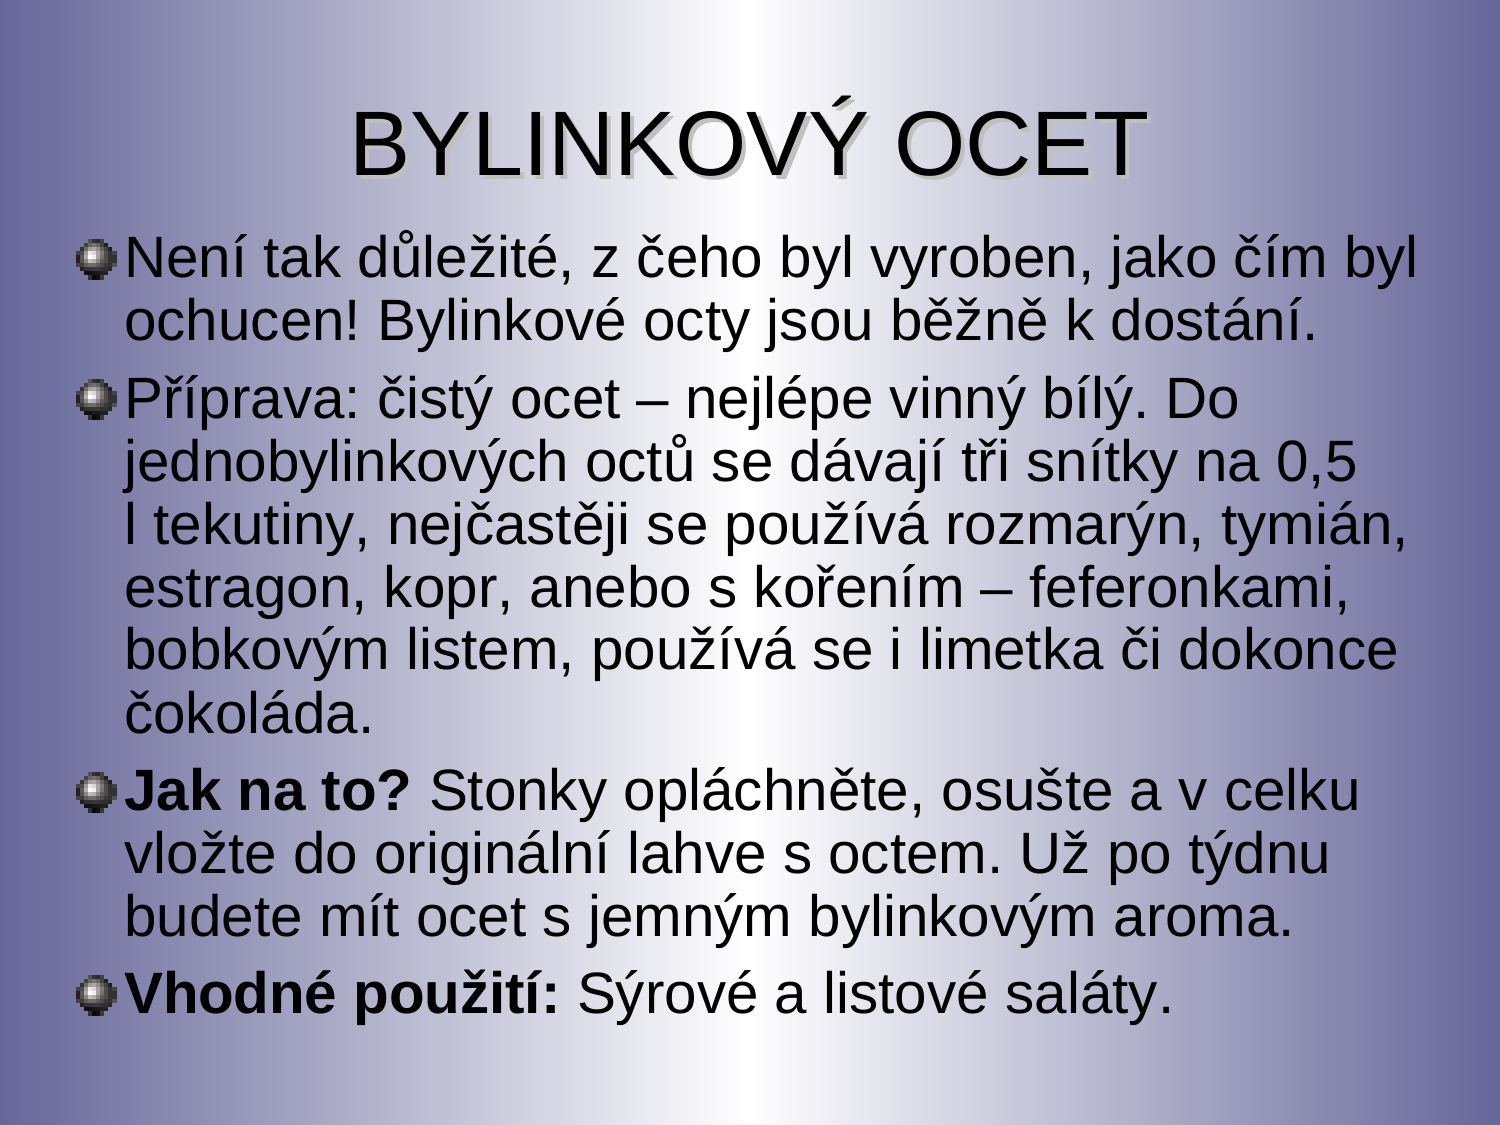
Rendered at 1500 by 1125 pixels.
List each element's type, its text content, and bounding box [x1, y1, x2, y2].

title BYLINKOVÝ OCET [75, 45, 1426, 220]
list Není tak důležité, z čeho byl vyroben, jako čím byl ochucen! Bylinkové octy jsou běžně k dostání. Příprava: čistý ocet – nejlépe vinný bílý. Do jednobylinkových octů se dávají tři snítky na 0,5 l tekutiny, nejčastěji se používá rozmarýn, tymián, estragon, kopr, anebo s kořením – feferonkami, bobkovým listem, používá se i limetka či dokonce čokoláda. Jak na to? Stonky opláchněte, osušte a v celku vložte do originální lahve s octem. Už po týdnu budete mít ocet s jemným bylinkovým aroma. Vhodné použití: Sýrové a listové saláty. [53, 220, 1500, 1125]
